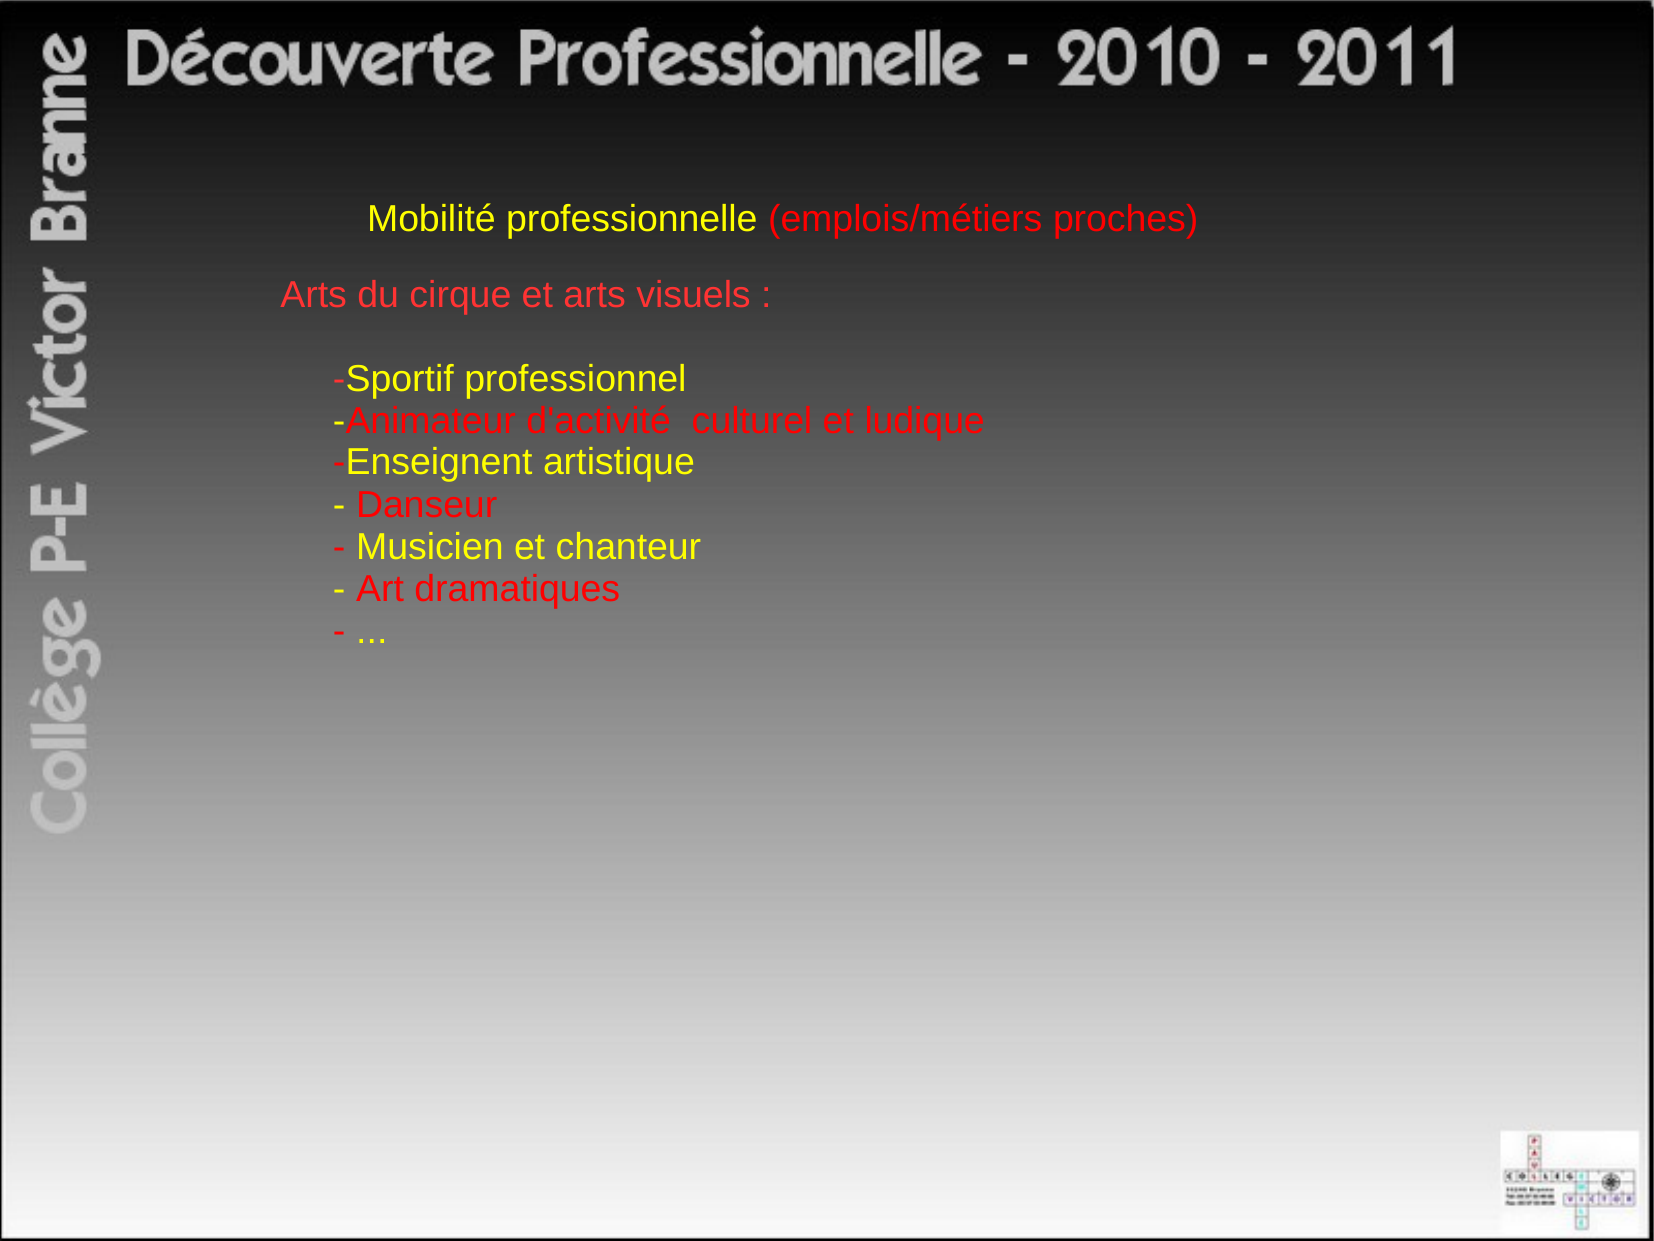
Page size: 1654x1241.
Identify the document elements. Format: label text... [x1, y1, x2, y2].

text_box Mobilité professionnelle (emplois/métiers proches) [352, 147, 1214, 247]
text_box Arts du cirque et arts visuels : -Sportif professionnel -Animateur d'activité culturel et ludique -Enseignent artistique - Danseur - Musicien et chanteur - Art dramatiques - ... [265, 265, 1595, 1152]
picture [0, 0, 1654, 1241]
